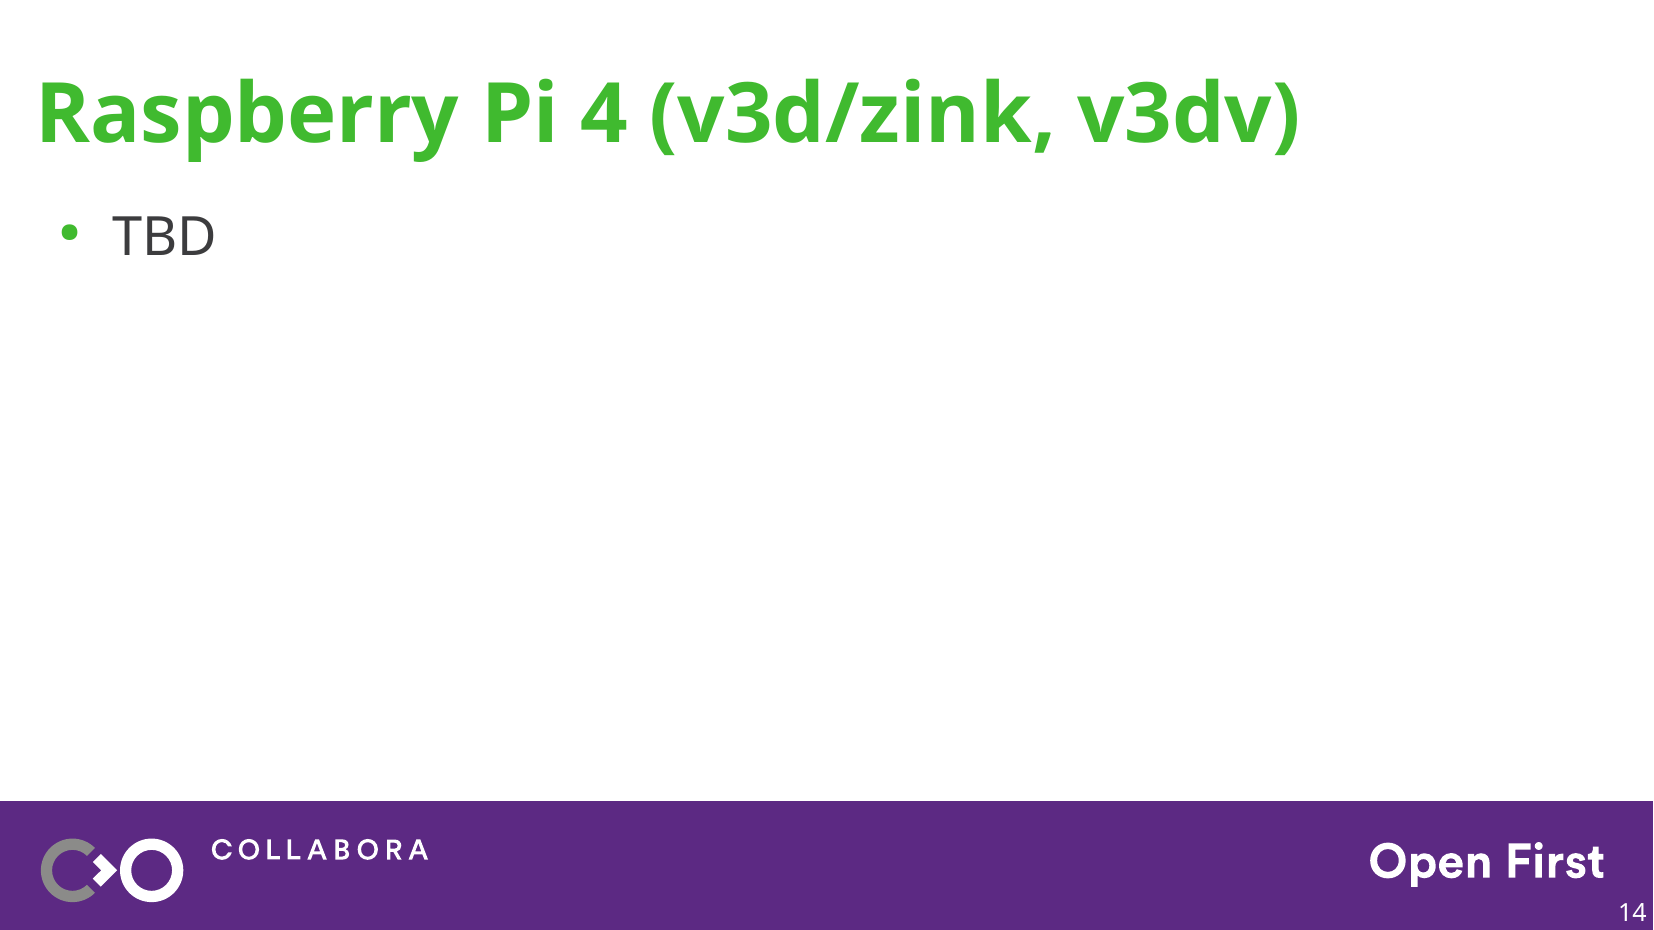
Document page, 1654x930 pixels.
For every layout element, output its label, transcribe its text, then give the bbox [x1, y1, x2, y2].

title Raspberry Pi 4 (v3d/zink, v3dv) [35, 61, 1608, 159]
list TBD [41, 160, 1613, 804]
